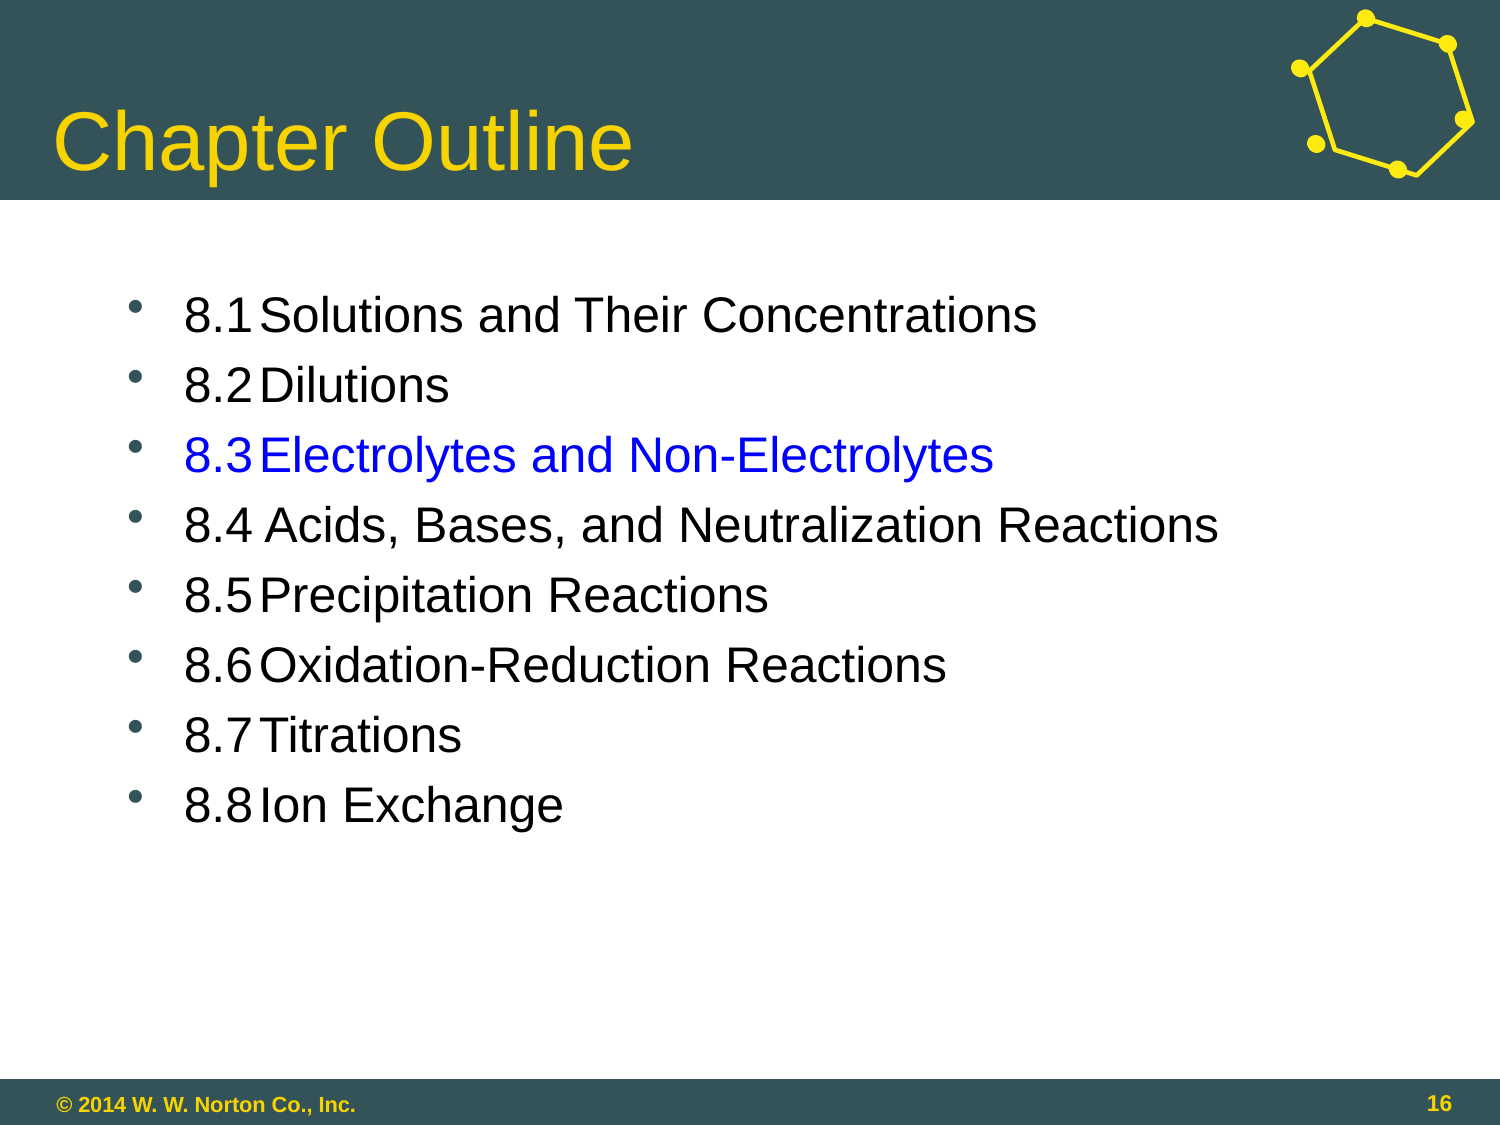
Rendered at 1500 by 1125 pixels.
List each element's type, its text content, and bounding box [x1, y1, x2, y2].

list 8.1 Solutions and Their Concentrations 8.2 Dilutions 8.3 Electrolytes and Non-Electrolytes 8.4 Acids, Bases, and Neutralization Reactions 8.5 Precipitation Reactions 8.6 Oxidation-Reduction Reactions 8.7 Titrations 8.8 Ion Exchange [112, 275, 1388, 1000]
title Chapter Outline [37, 0, 1118, 175]
slide_number <number> [1408, 1085, 1468, 1120]
